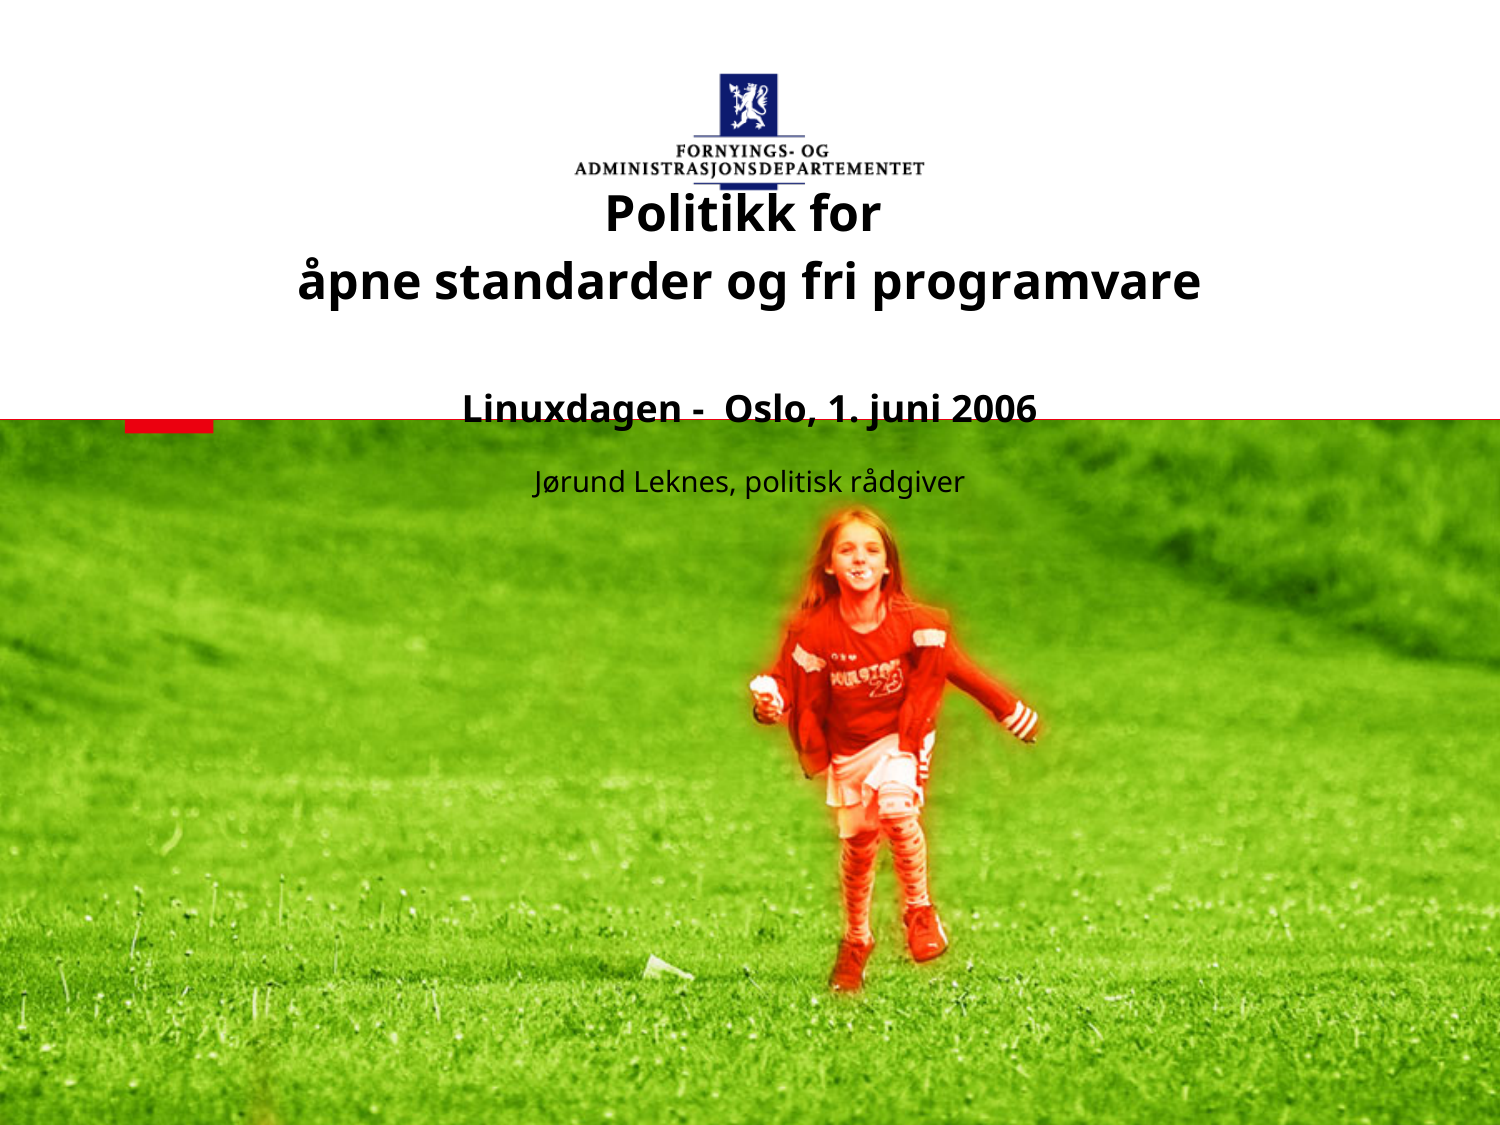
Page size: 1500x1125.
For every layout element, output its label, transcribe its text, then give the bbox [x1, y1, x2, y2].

picture [574, 73, 925, 185]
subtitle Jørund Leknes, politisk rådgiver [225, 453, 1276, 511]
title Politikk for åpne standarder og fri programvare Linuxdagen - Oslo, 1. juni 2006 [53, 185, 1447, 426]
picture [0, 420, 1500, 1125]
